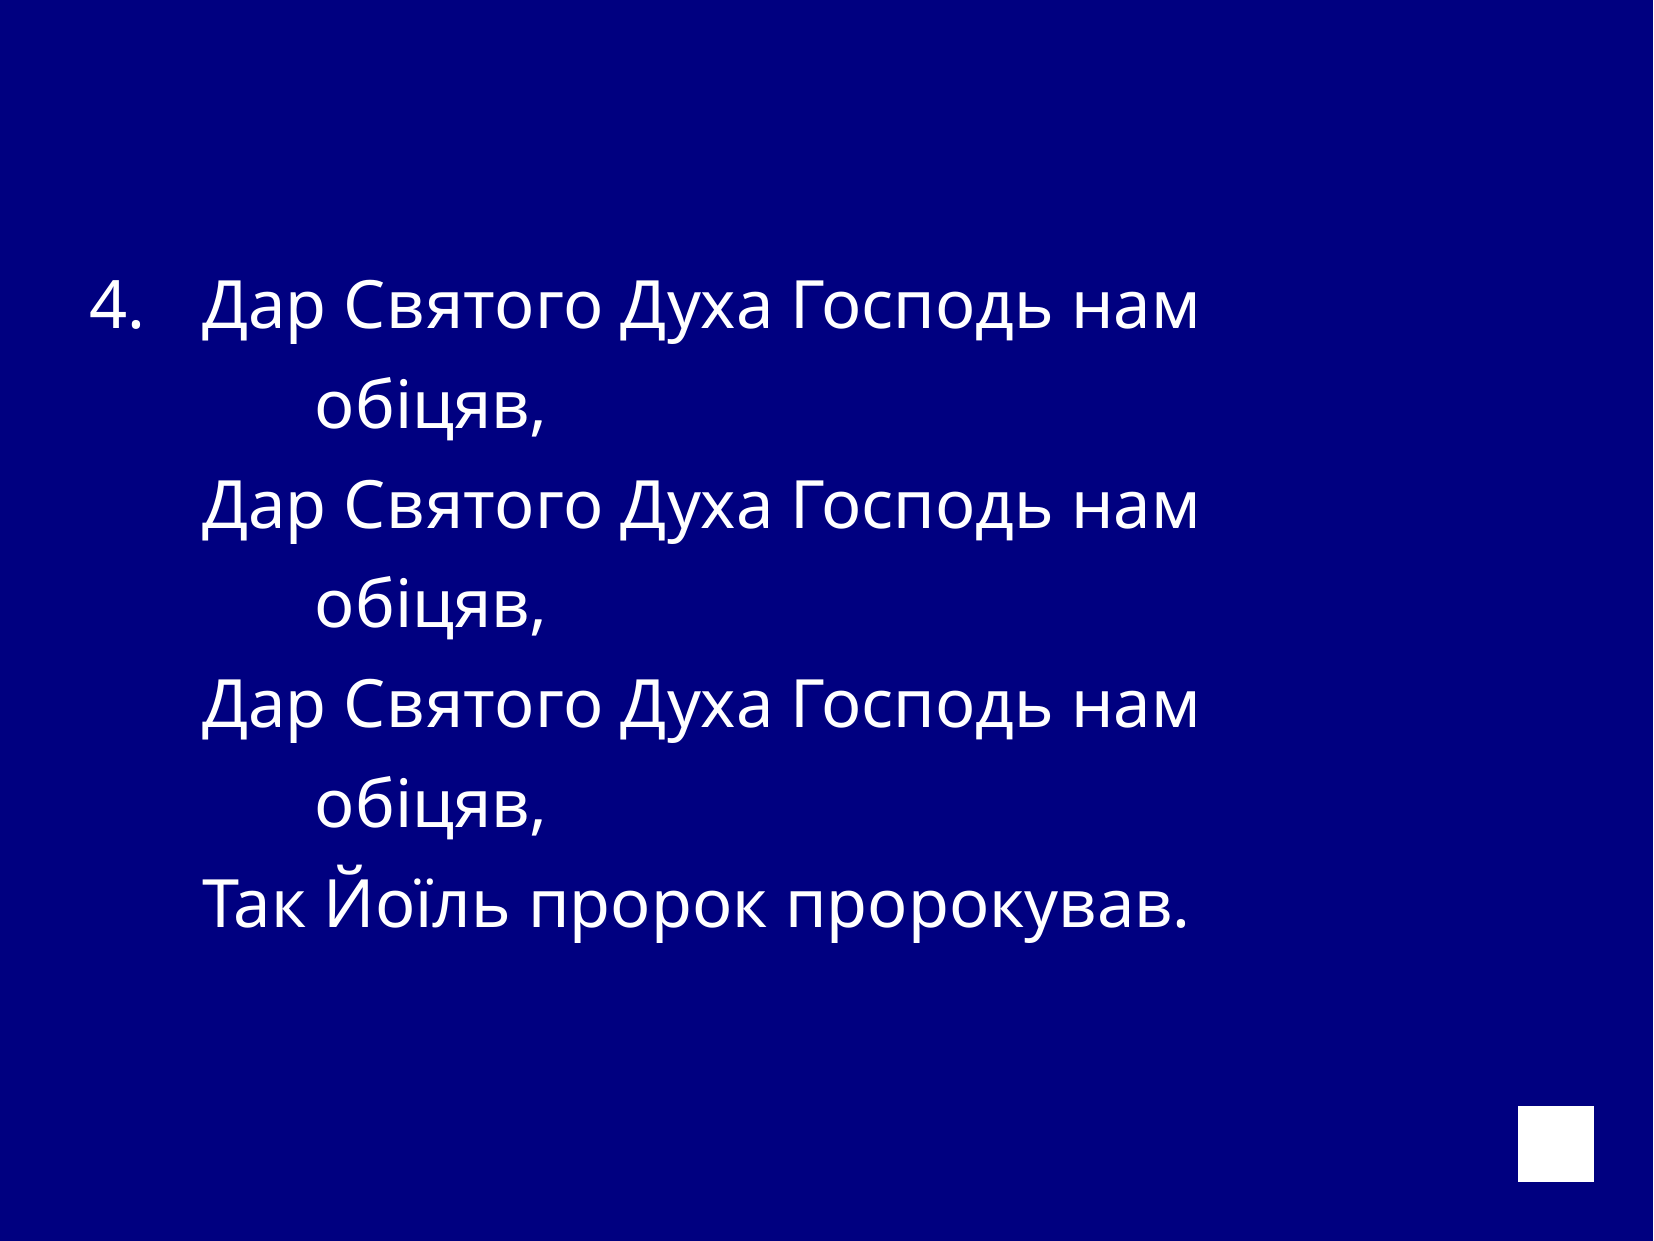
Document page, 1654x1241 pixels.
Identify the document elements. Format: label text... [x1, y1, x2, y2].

text_box 4. Дар Святого Духа Господь нам обіцяв, Дар Святого Духа Господь нам обіцяв, Дар Святого Духа Господь нам обіцяв, Так Йоїль пророк пророкував. [75, 150, 1576, 1163]
text_box [1518, 1106, 1594, 1182]
